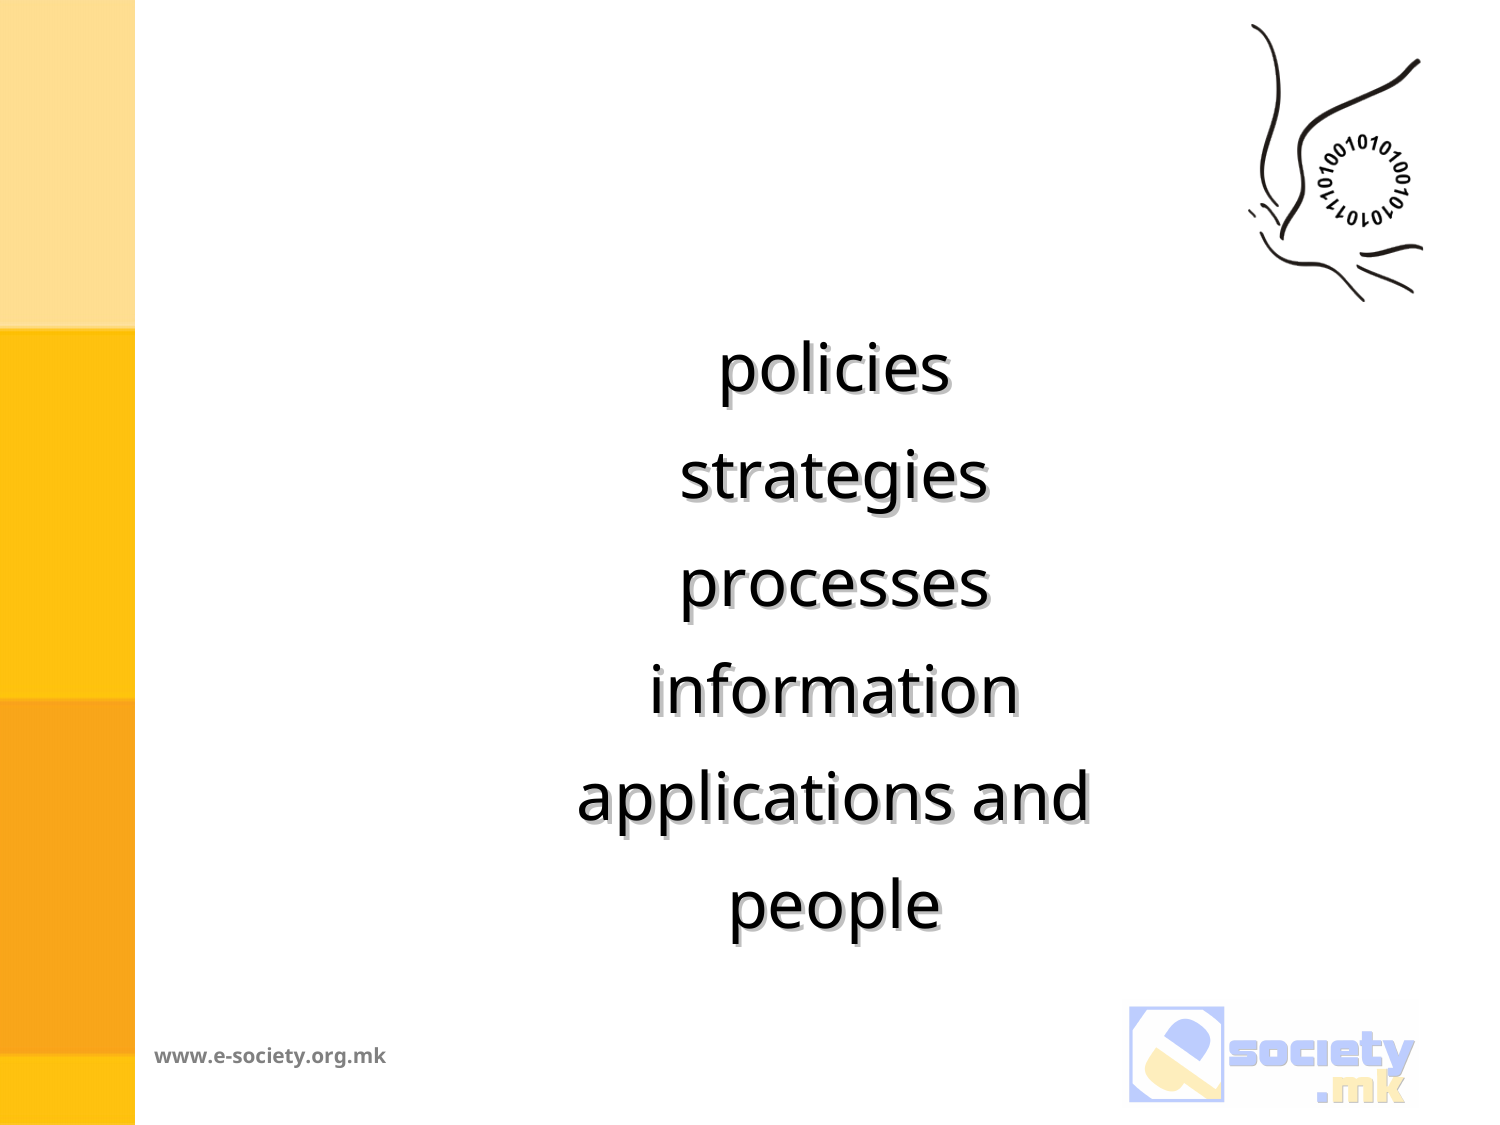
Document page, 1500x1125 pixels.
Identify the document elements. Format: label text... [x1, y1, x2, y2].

subtitle policies strategies processes information applications and people [169, 262, 1425, 1006]
picture [1248, 24, 1424, 262]
picture [0, 0, 135, 1125]
